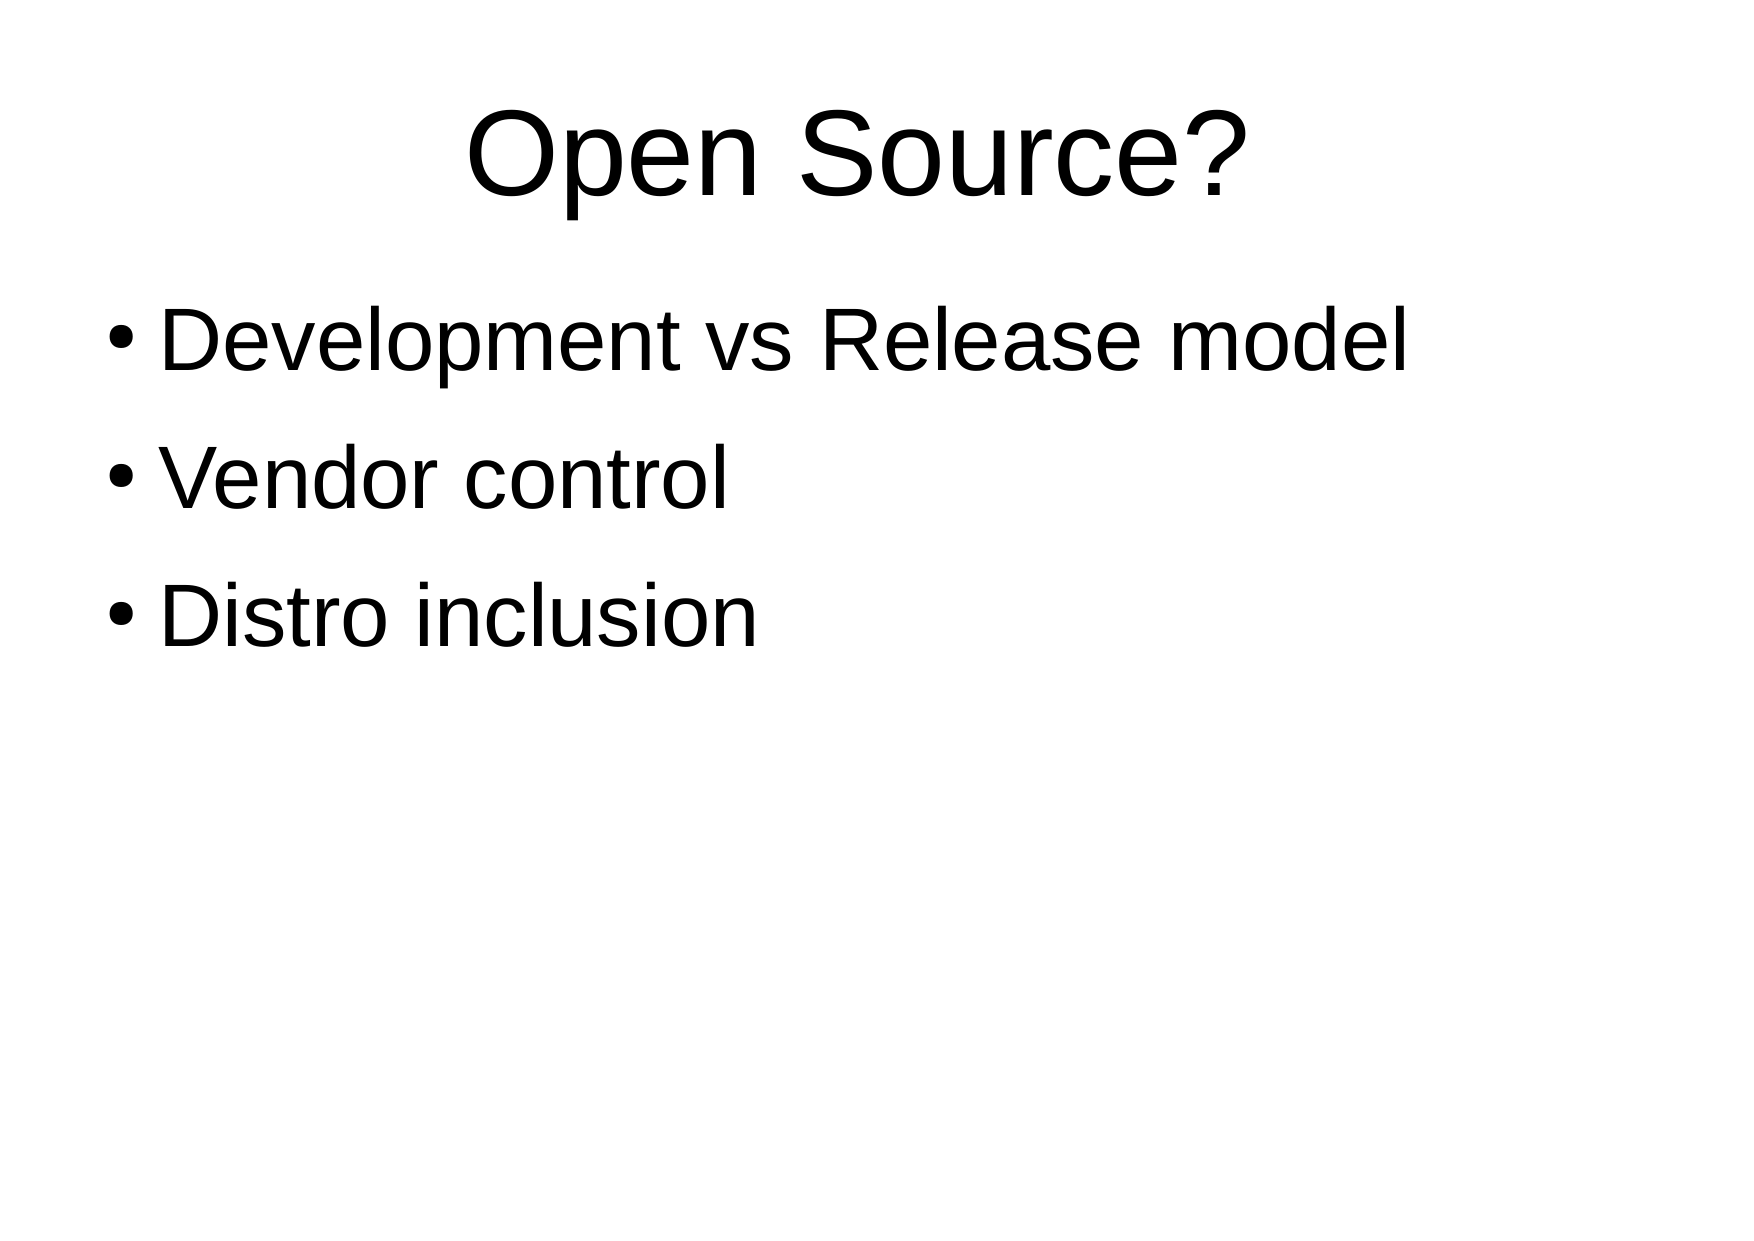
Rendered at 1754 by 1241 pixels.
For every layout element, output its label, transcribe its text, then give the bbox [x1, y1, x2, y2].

title Open Source? [87, 49, 1667, 257]
list Development vs Release model Vendor control Distro inclusion [87, 289, 1667, 1010]
